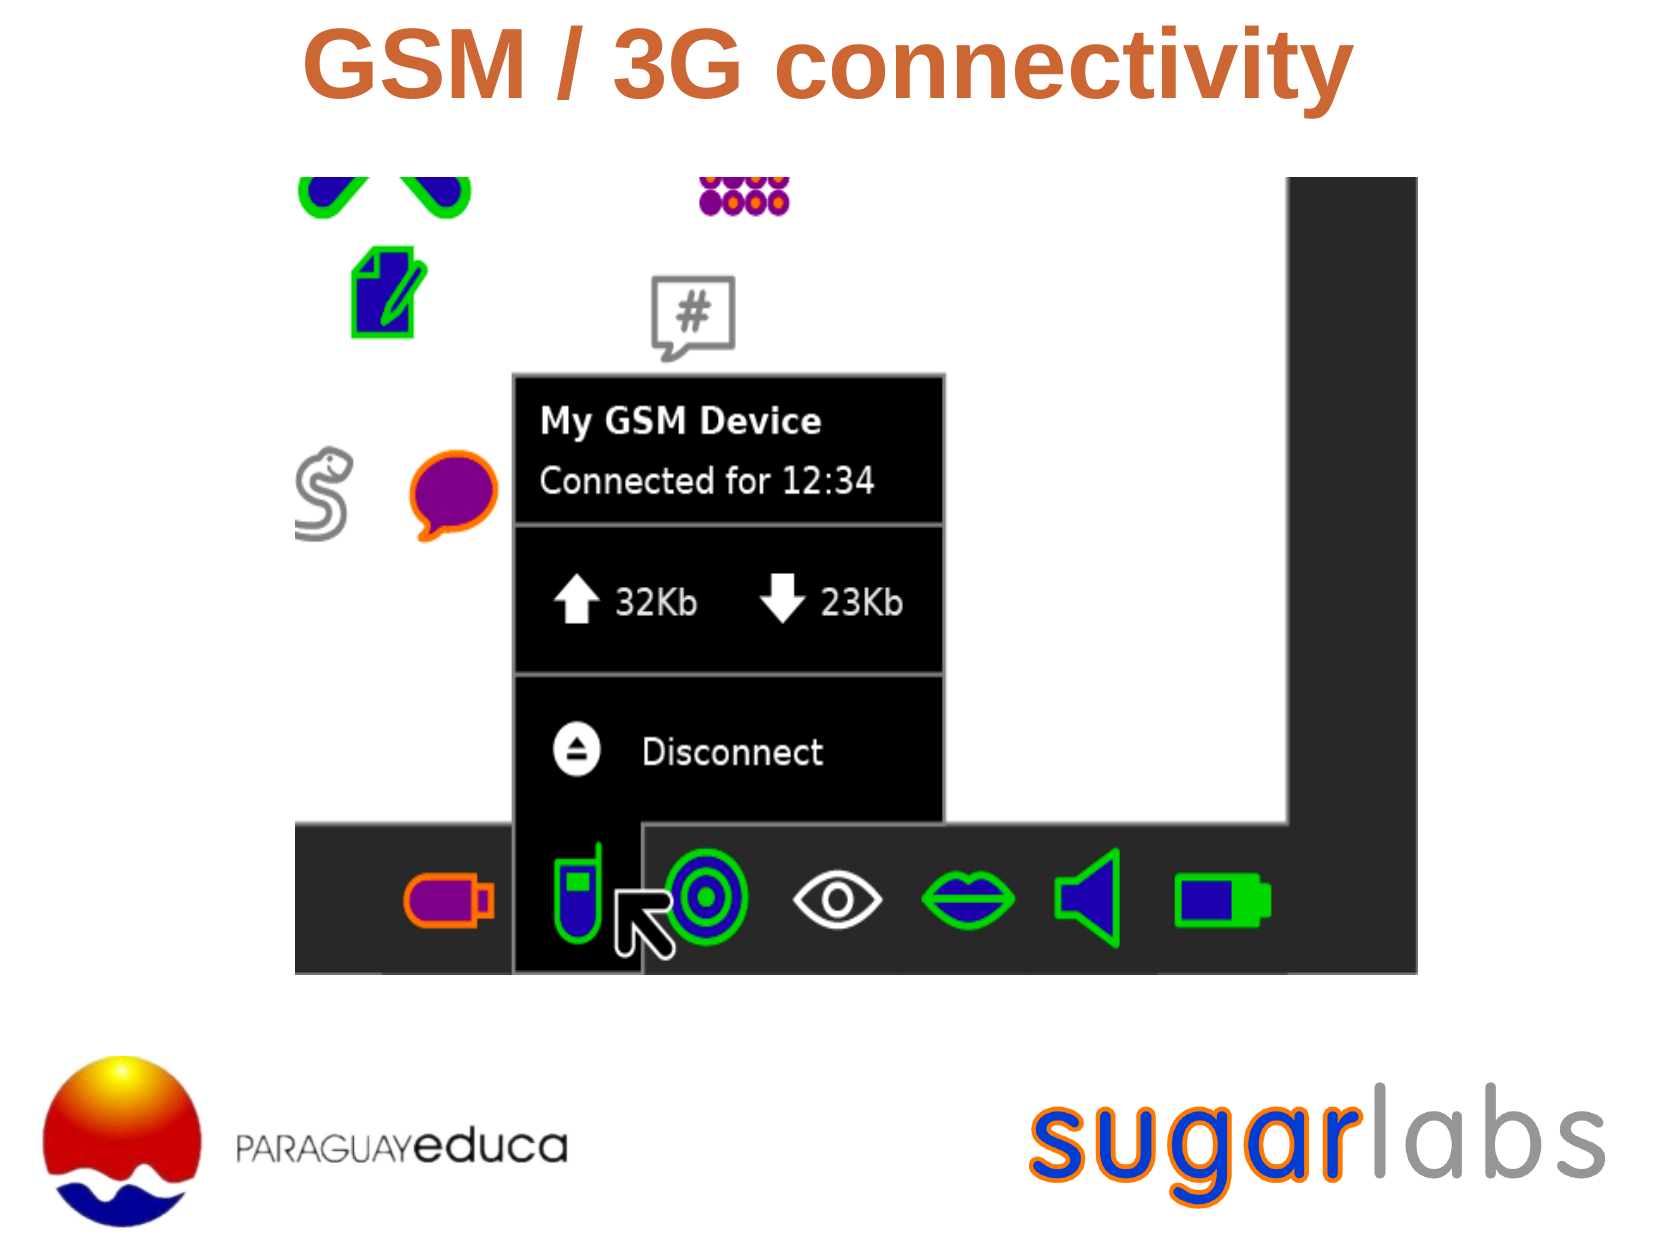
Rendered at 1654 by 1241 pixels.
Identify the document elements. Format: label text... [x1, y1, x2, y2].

picture [33, 1056, 579, 1236]
picture [978, 1031, 1654, 1241]
picture [295, 177, 1418, 975]
title GSM / 3G connectivity [84, 0, 1573, 136]
